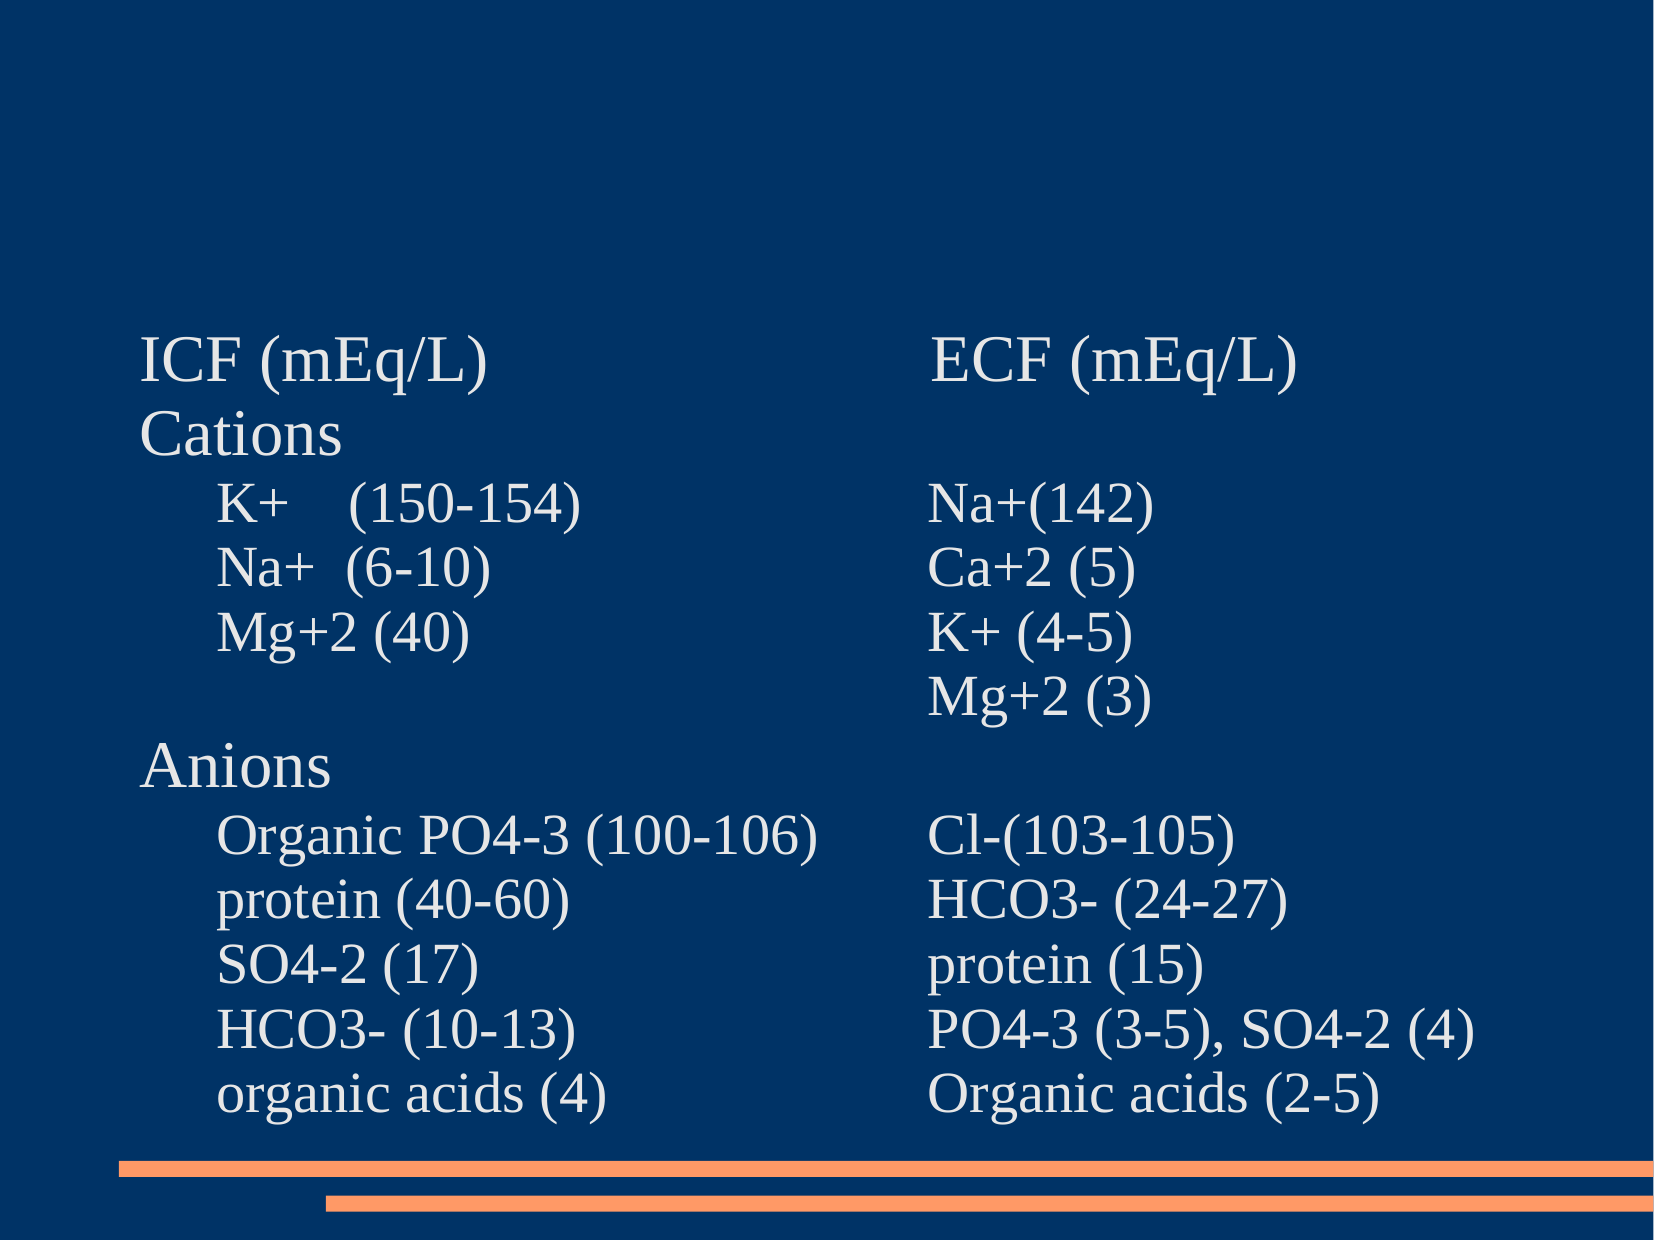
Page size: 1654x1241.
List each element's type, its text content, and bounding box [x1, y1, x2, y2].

list ICF (mEq/L) ECF (mEq/L) Cations K+ (150-154) Na+(142) Na+ (6-10) Ca+2 (5) Mg+2 (40) K+ (4-5) Mg+2 (3) Anions Organic PO4-3 (100-106) Cl-(103-105) protein (40-60) HCO3- (24-27) SO4-2 (17) protein (15) HCO3- (10-13) PO4-3 (3-5), SO4-2 (4) organic acids (4) Organic acids (2-5) [121, 322, 1561, 1134]
